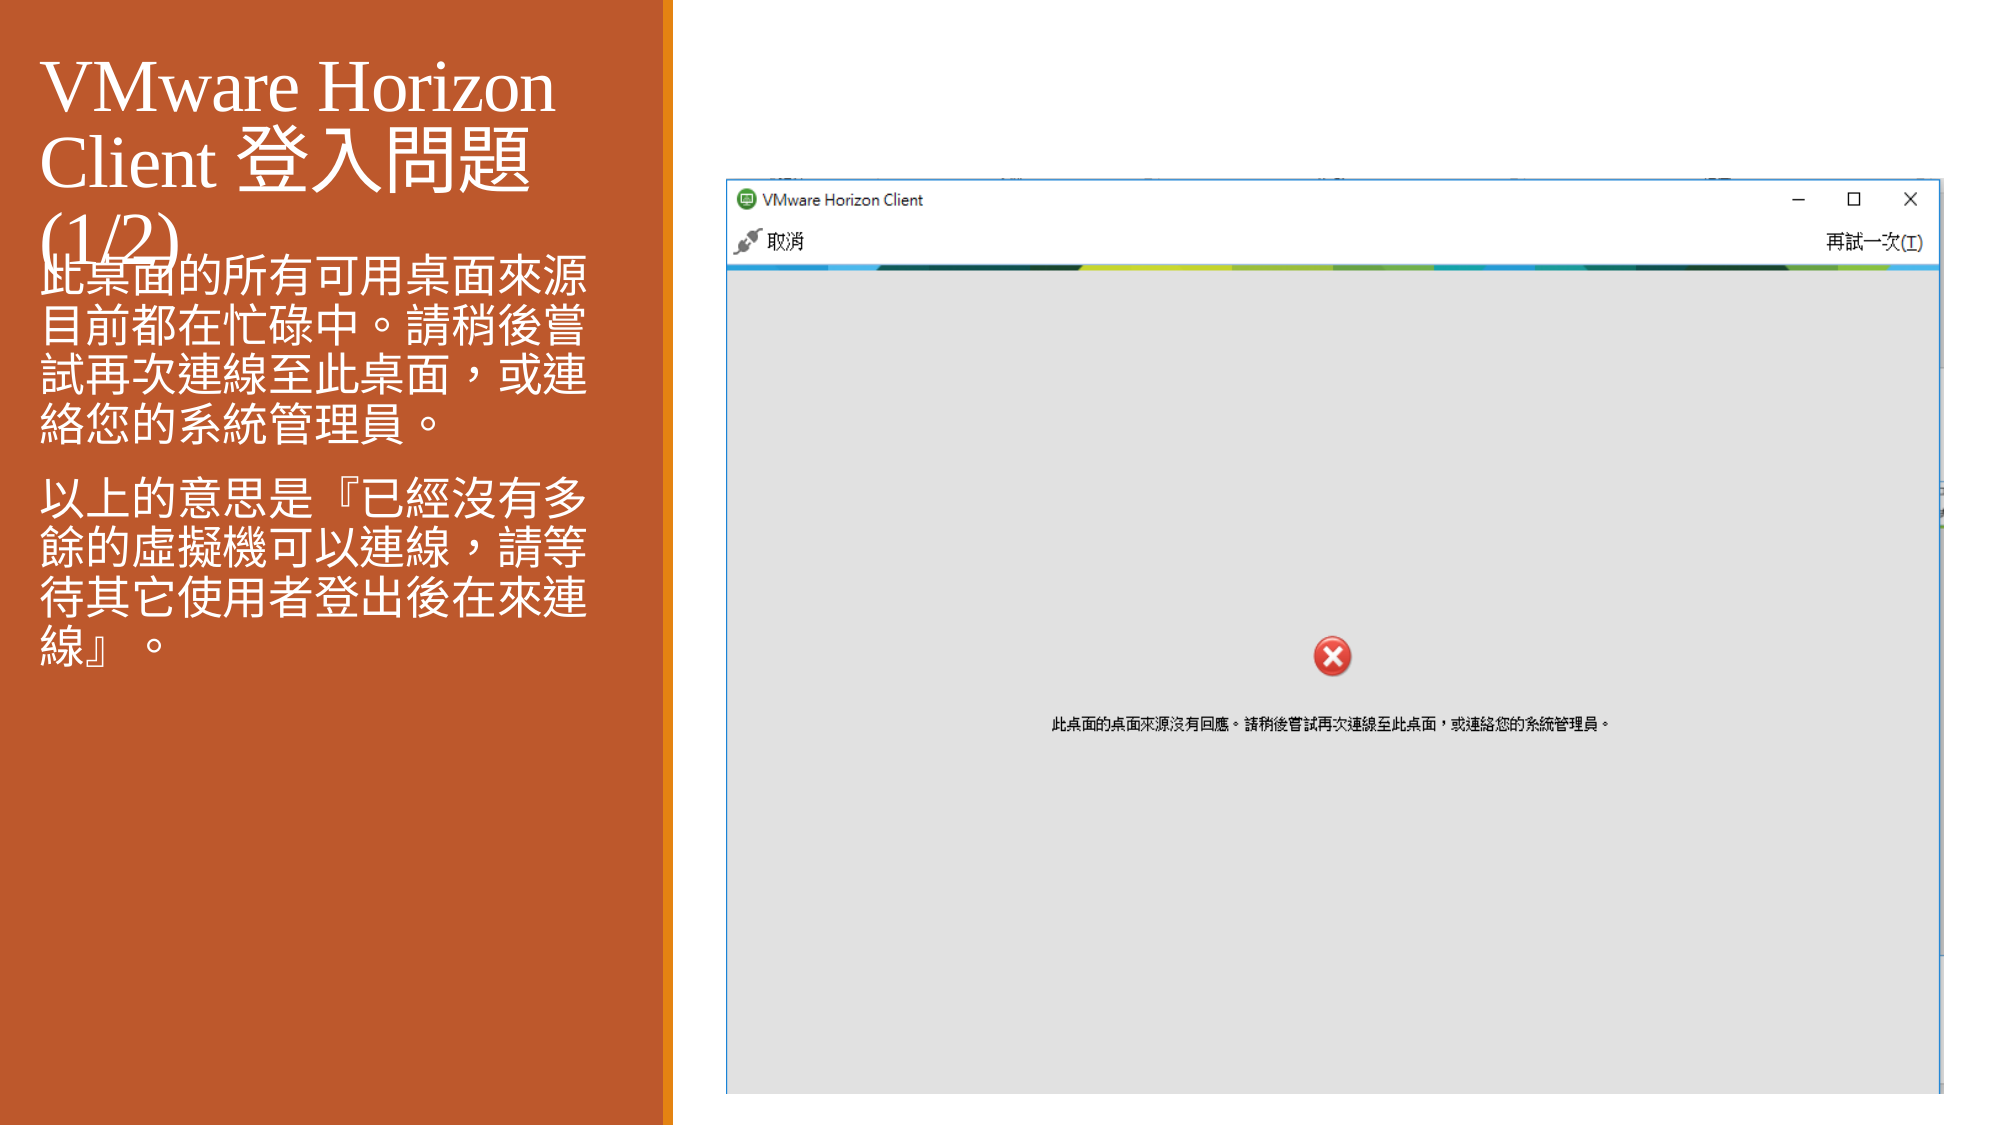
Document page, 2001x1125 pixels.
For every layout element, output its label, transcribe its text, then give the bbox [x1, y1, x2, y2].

list 此桌面的所有可用桌面來源目前都在忙碌中。請稍後嘗試再次連線至此桌面，或連絡您的系統管理員。 以上的意思是『已經沒有多餘的虛擬機可以連線，請等待其它使用者登出後在來連線』。 [24, 245, 638, 1006]
picture [726, 178, 1944, 1094]
title VMware Horizon Client登入問題(1/2) [24, 42, 657, 219]
